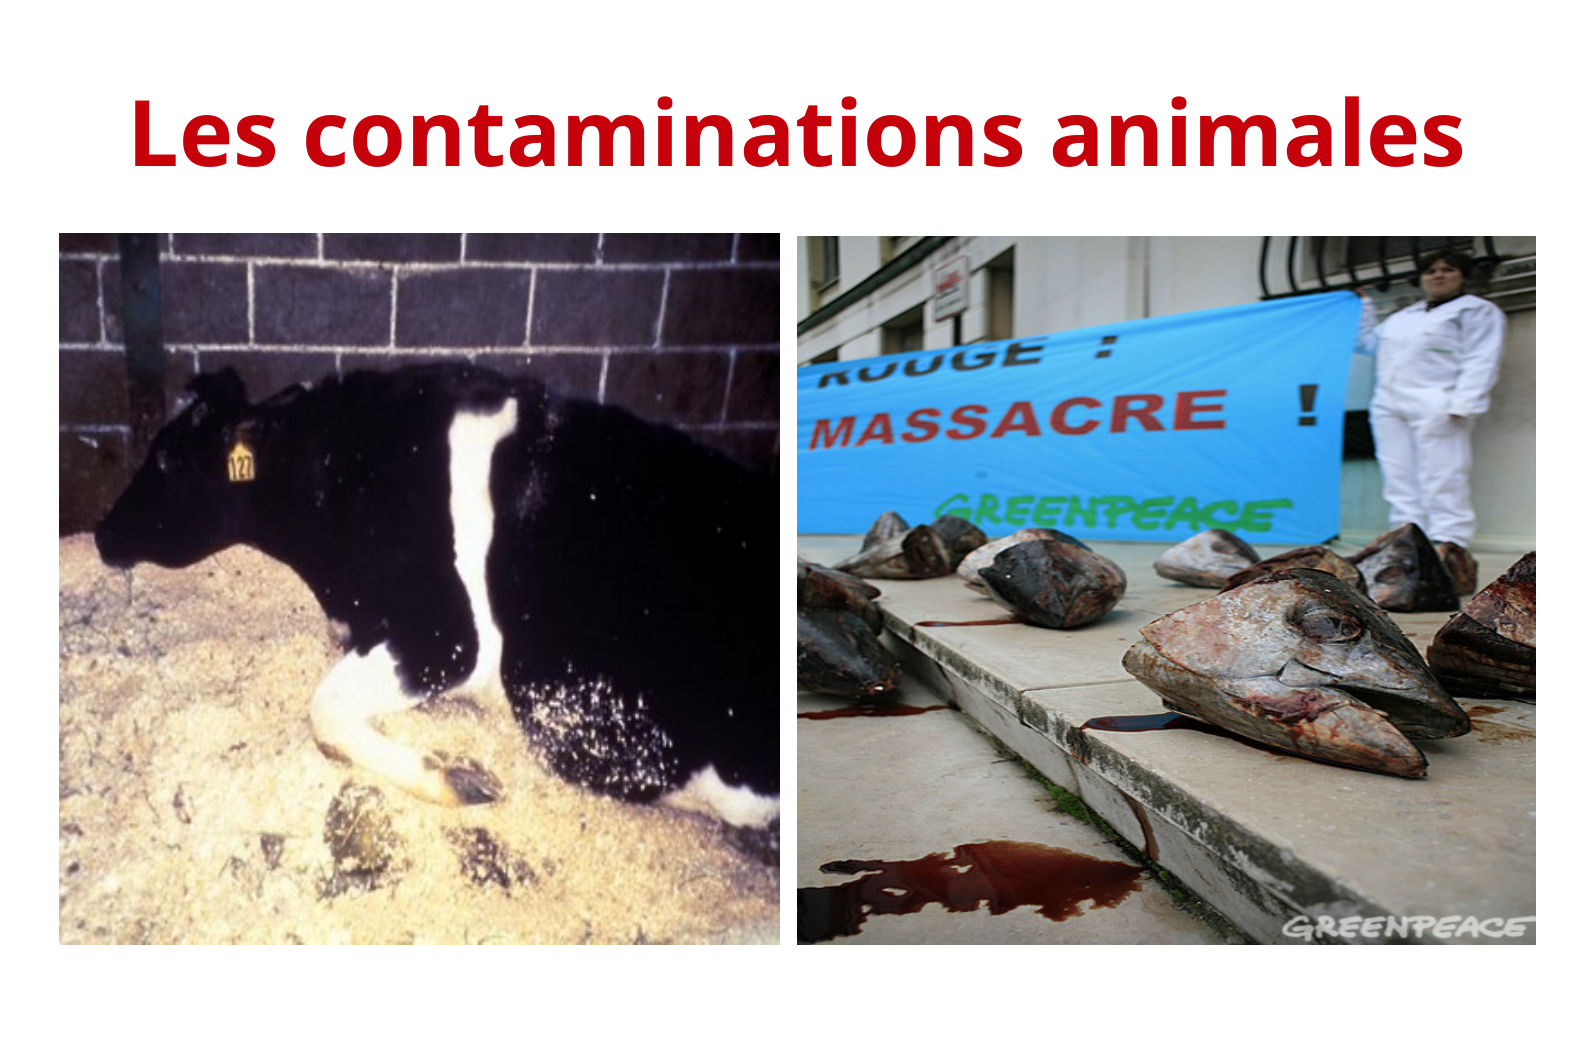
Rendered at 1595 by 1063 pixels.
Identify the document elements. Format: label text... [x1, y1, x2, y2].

title Les contaminations animales [79, 42, 1515, 220]
picture [59, 233, 780, 945]
picture [797, 236, 1536, 945]
